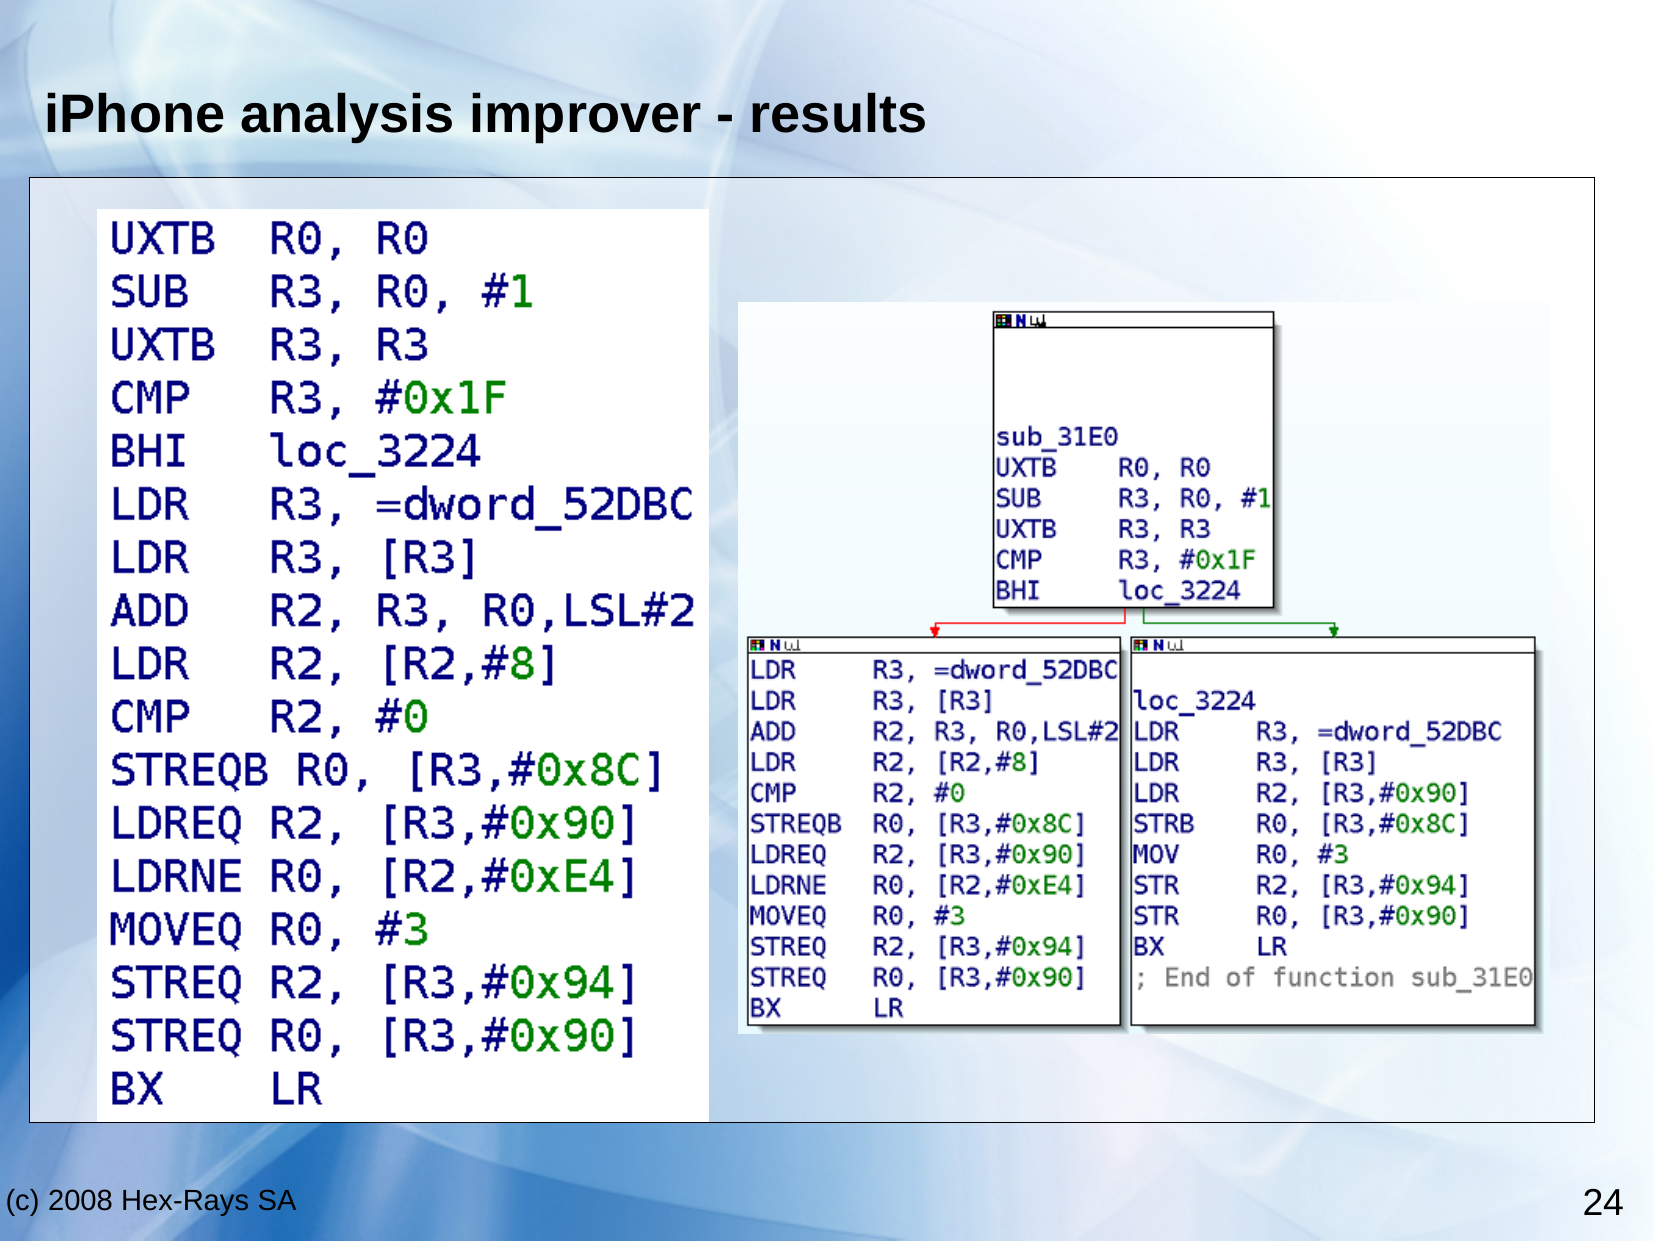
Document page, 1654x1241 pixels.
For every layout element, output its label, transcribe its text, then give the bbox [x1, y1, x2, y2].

title iPhone analysis improver - results [29, 49, 1506, 178]
picture [0, 0, 1654, 1241]
